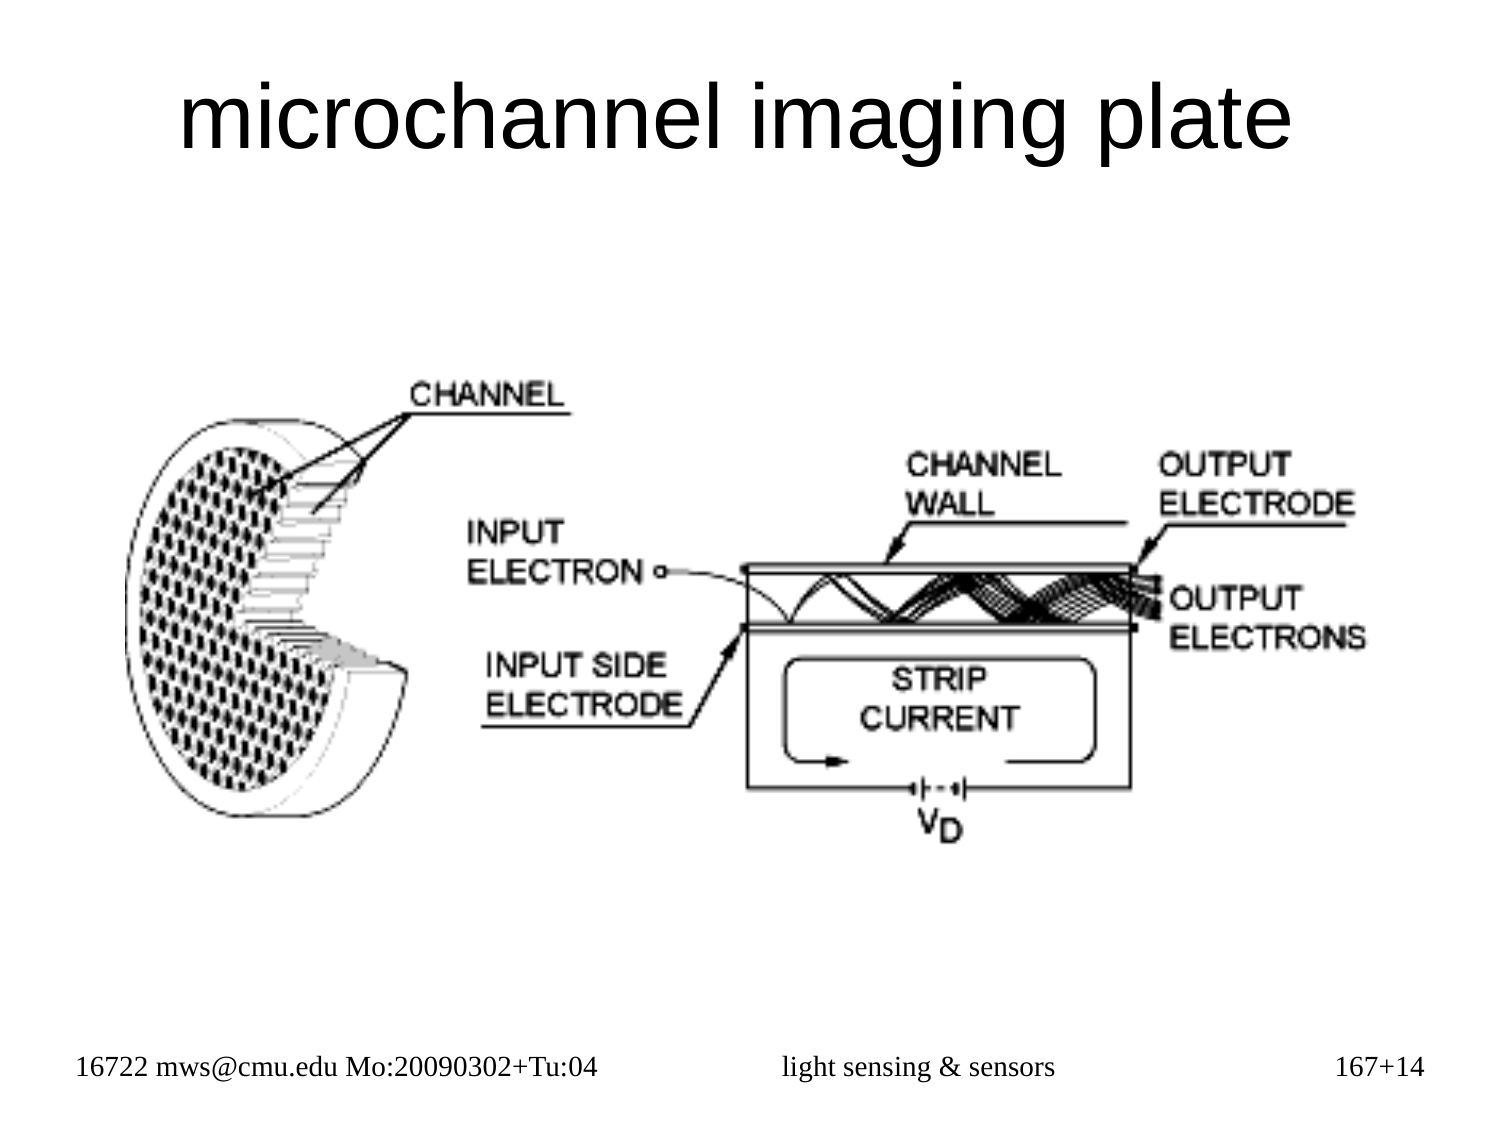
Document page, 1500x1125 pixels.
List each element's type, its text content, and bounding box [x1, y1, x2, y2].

picture [125, 324, 1401, 858]
title microchannel imaging plate [87, 57, 1388, 176]
